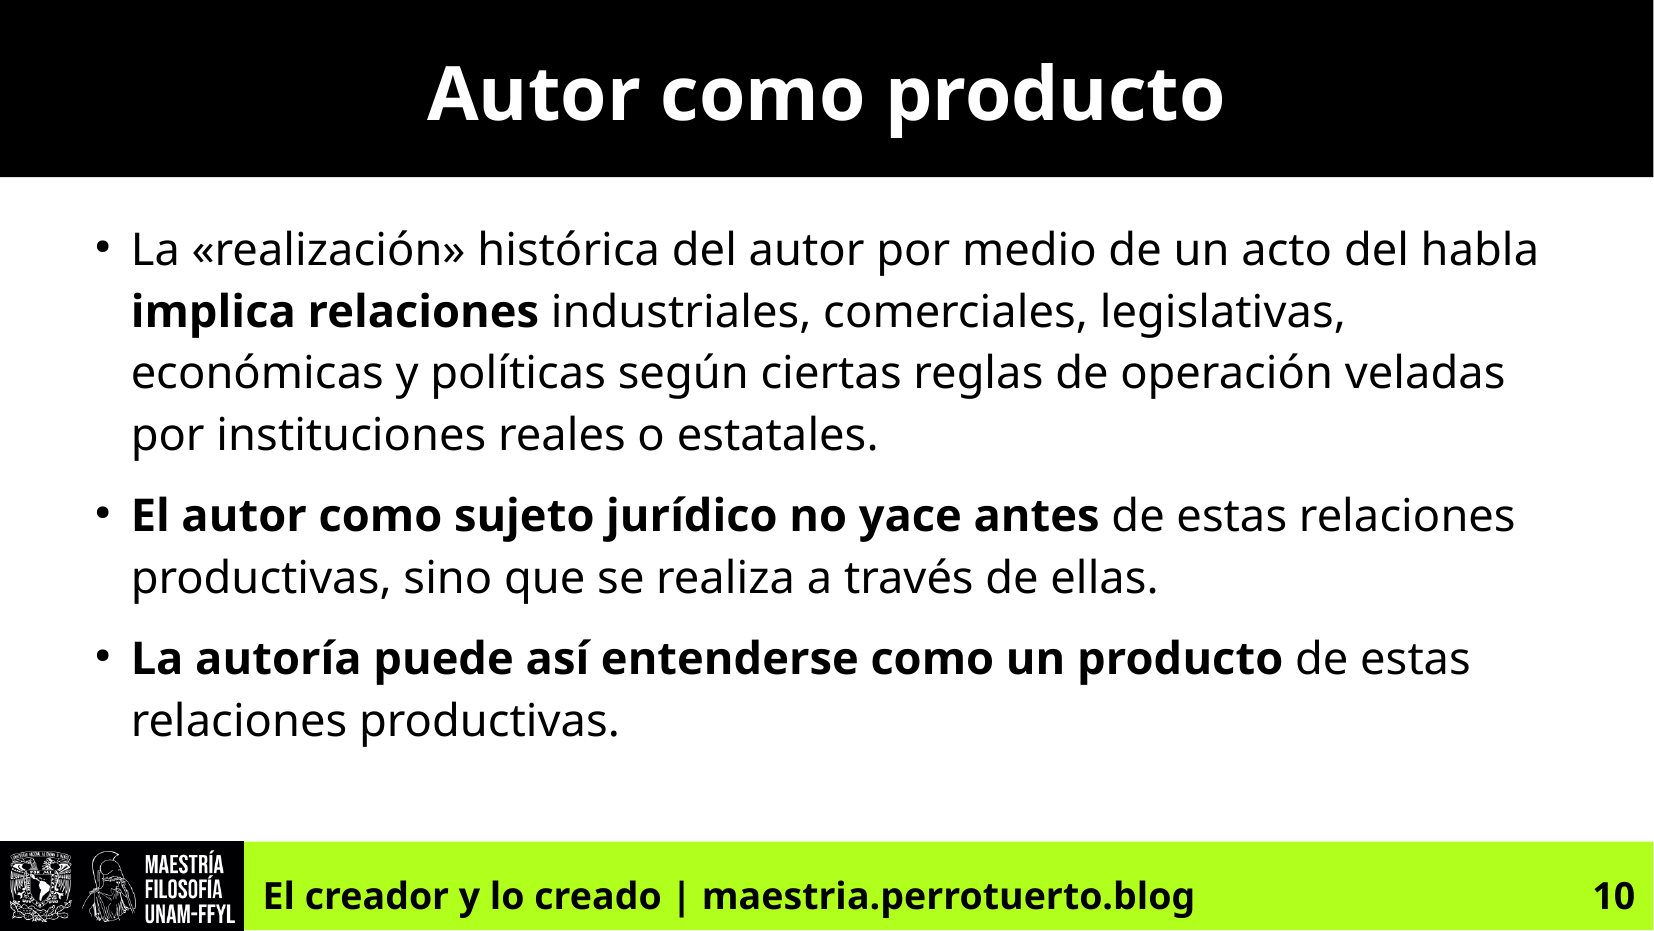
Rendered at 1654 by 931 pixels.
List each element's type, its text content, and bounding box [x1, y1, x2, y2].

picture [0, 841, 244, 931]
title Autor como producto [82, 13, 1571, 169]
list La «realización» histórica del autor por medio de un acto del habla implica relaciones industriales, comerciales, legislativas, económicas y políticas según ciertas reglas de operación veladas por instituciones reales o estatales. El autor como sujeto jurídico no yace antes de estas relaciones productivas, sino que se realiza a través de ellas. La autoría puede así entenderse como un producto de estas relaciones productivas. [82, 217, 1571, 758]
